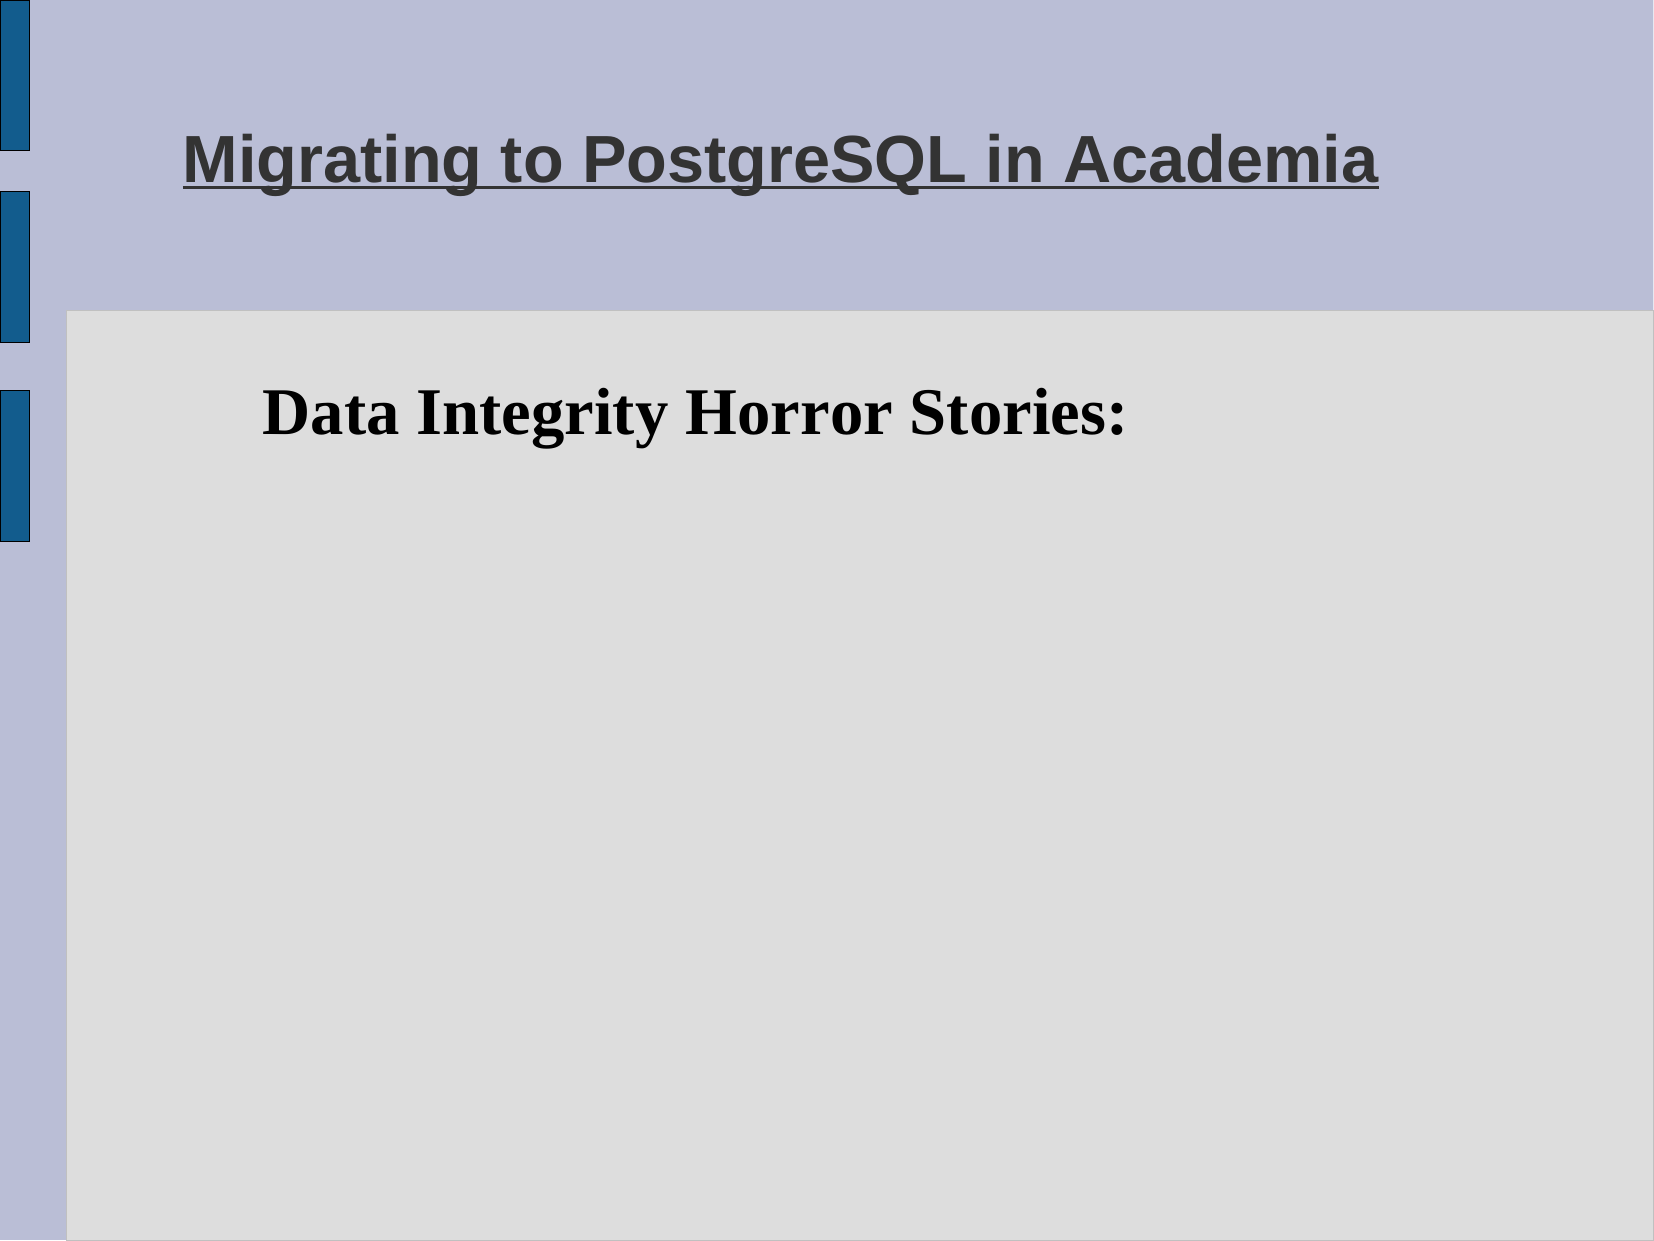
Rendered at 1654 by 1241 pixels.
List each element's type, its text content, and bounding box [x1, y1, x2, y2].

text_box Data Integrity Horror Stories: [262, 375, 1163, 450]
title Migrating to PostgreSQL in Academia [75, 55, 1488, 263]
